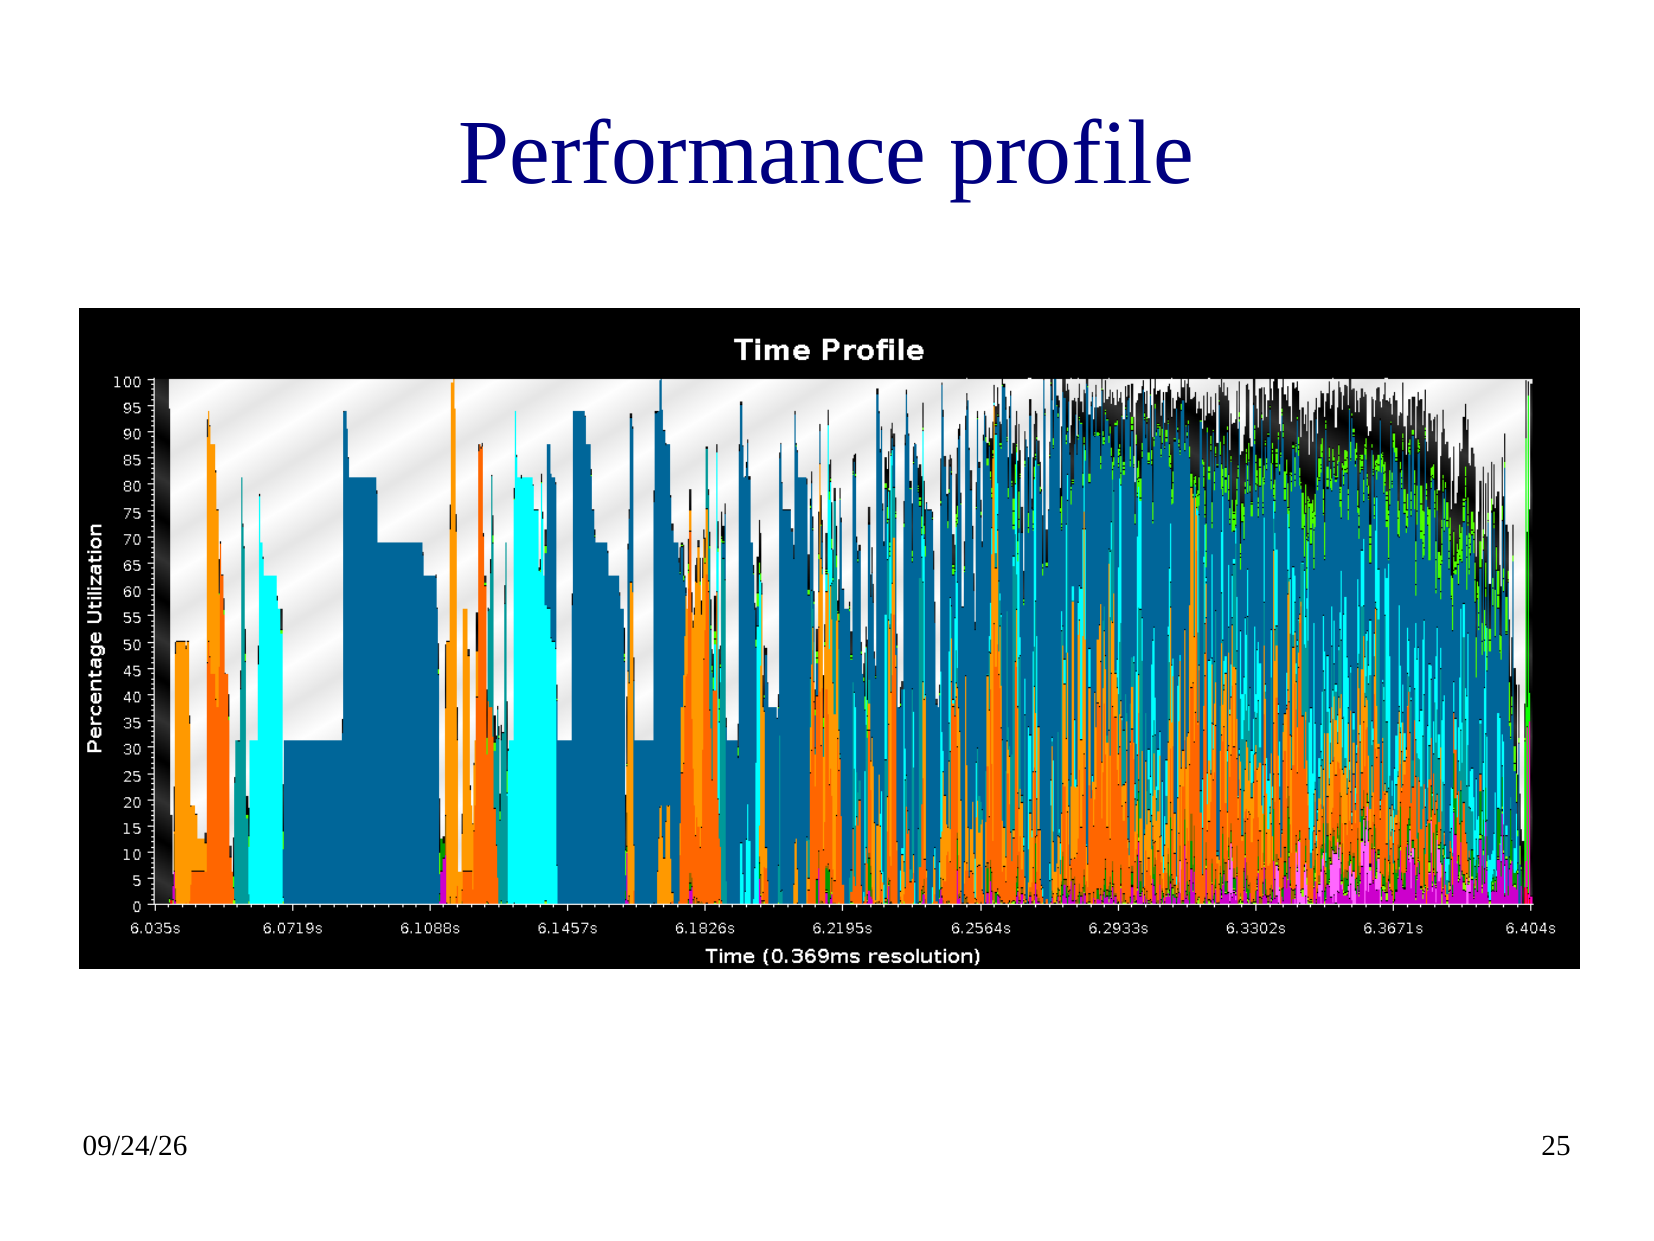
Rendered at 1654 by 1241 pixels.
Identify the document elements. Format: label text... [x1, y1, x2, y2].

title Performance profile [82, 49, 1571, 257]
picture [79, 308, 1580, 969]
